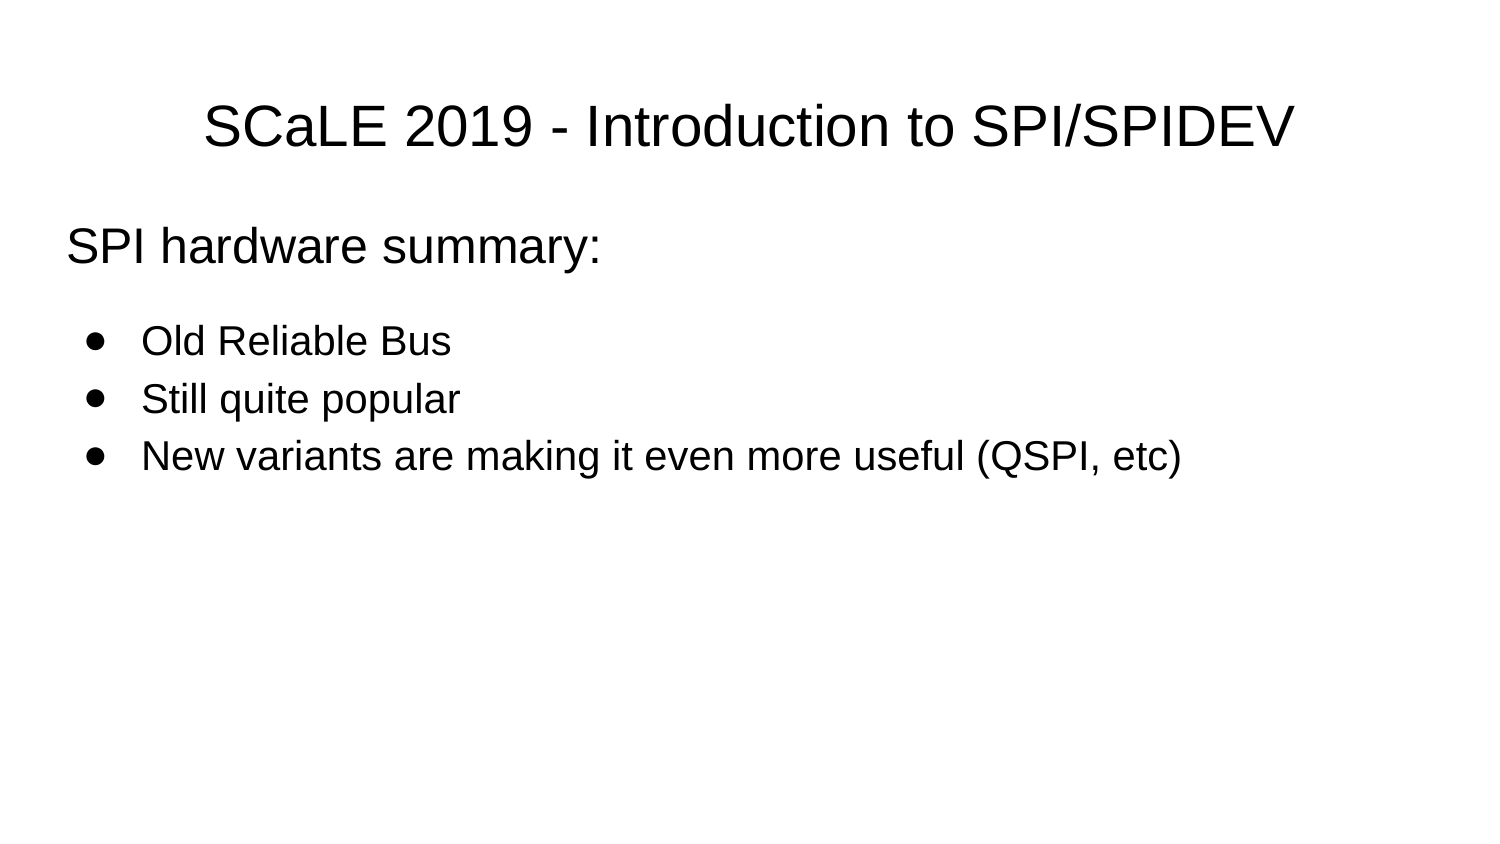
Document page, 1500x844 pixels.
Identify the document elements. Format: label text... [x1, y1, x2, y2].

list SPI hardware summary: Old Reliable Bus Still quite popular New variants are making it even more useful (QSPI, etc) [51, 189, 1449, 750]
title SCaLE 2019 - Introduction to SPI/SPIDEV [51, 72, 1449, 167]
